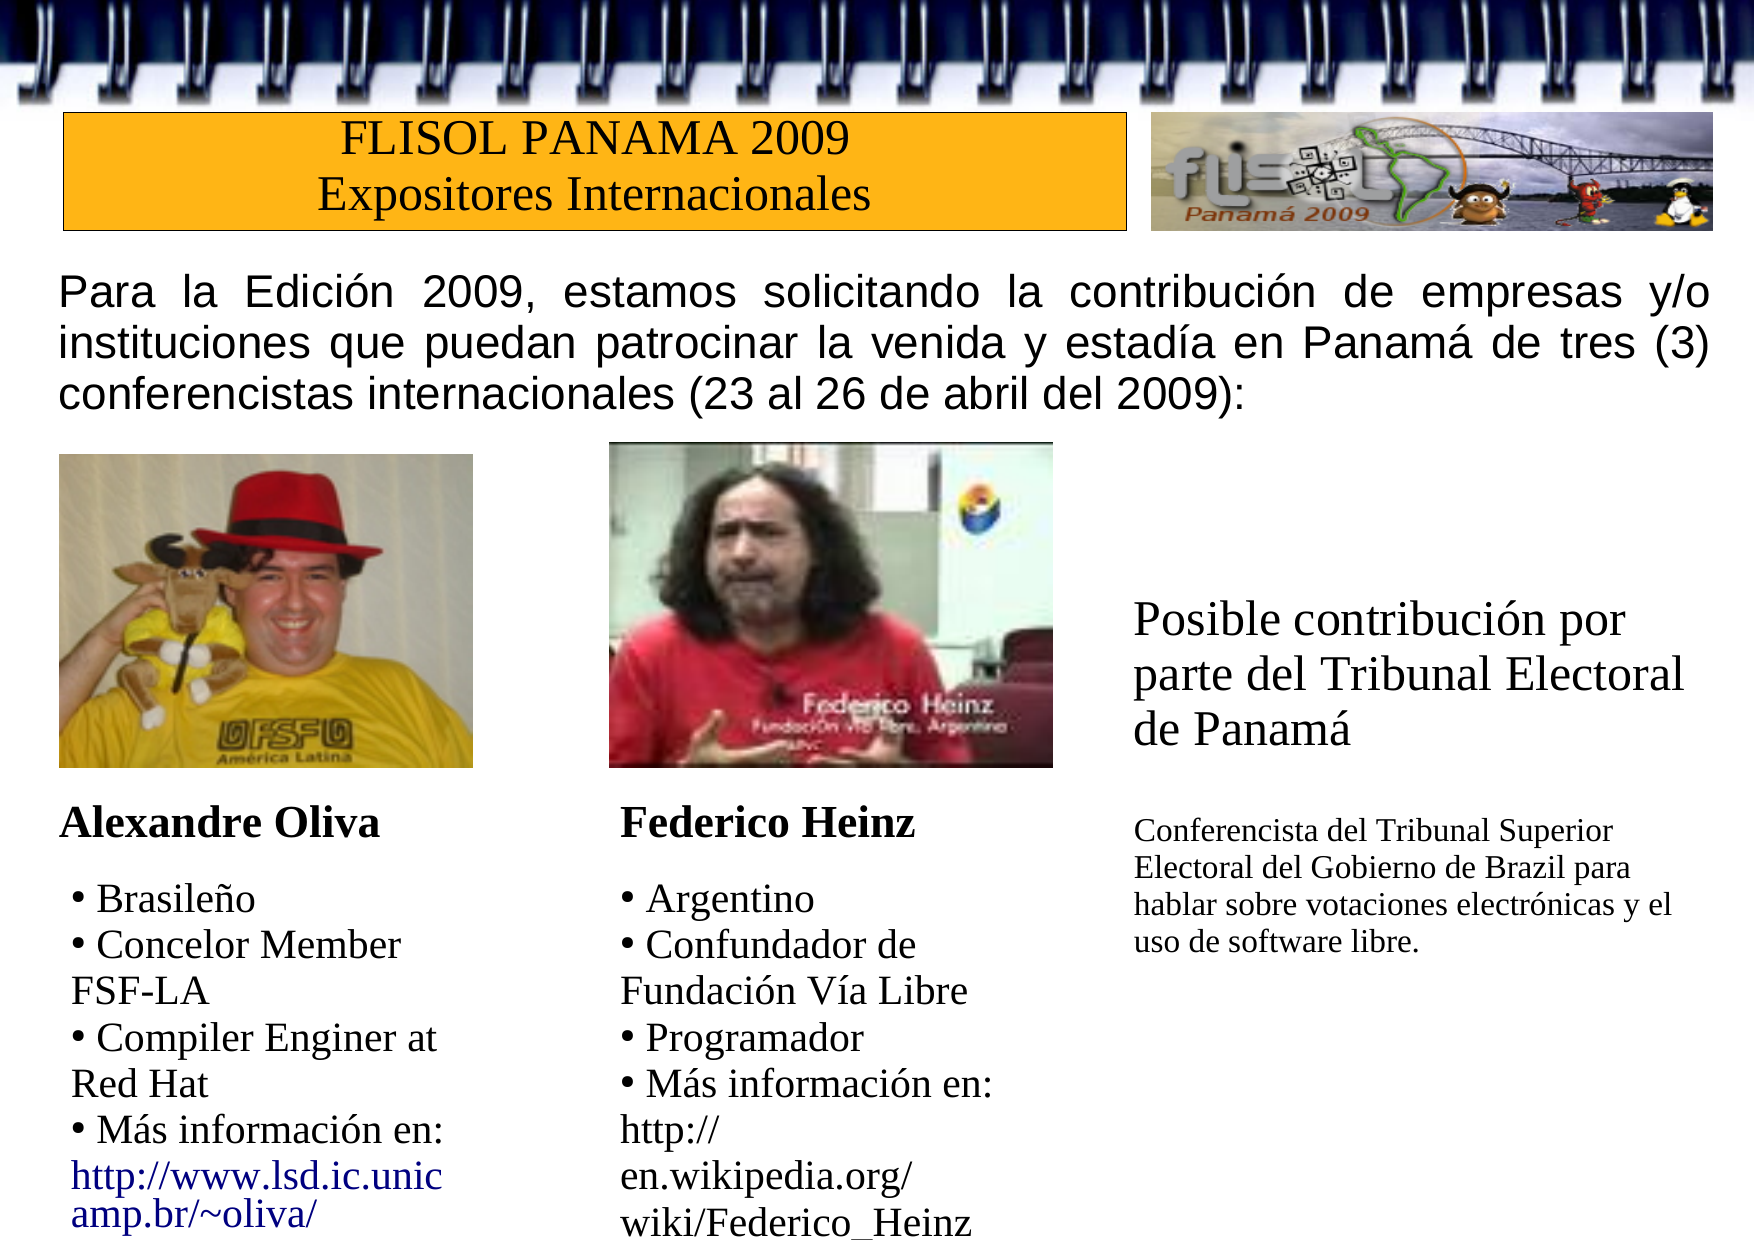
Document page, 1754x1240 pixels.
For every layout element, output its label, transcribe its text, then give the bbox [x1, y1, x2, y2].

text_box Federico Heinz [608, 797, 1010, 860]
text_box Argentino Confundador de Fundación Vía Libre Programador Más información en: http://en.wikipedia.org/wiki/Federico_Heinz [608, 875, 1022, 1211]
picture [0, 0, 1754, 231]
text_box FLISOL PANAMA 2009 Expositores Internacionales [63, 112, 1127, 231]
picture [609, 442, 1053, 768]
list Para la Edición 2009, estamos solicitando la contribución de empresas y/o instituciones que puedan patrocinar la venida y estadía en Panamá de tres (3) conferencistas internacionales (23 al 26 de abril del 2009): [59, 265, 1713, 443]
text_box Alexandre Oliva [47, 797, 461, 860]
text_box Posible contribución por parte del Tribunal Electoral de Panamá Conferencista del Tribunal Superior Electoral del Gobierno de Brazil para hablar sobre votaciones electrónicas y el uso de software libre. [1122, 590, 1713, 972]
text_box Brasileño Concelor Member FSF-LA Compiler Enginer at Red Hat Más información en: http://www.lsd.ic.unicamp.br/~oliva/ [59, 875, 473, 1211]
picture [59, 454, 473, 768]
